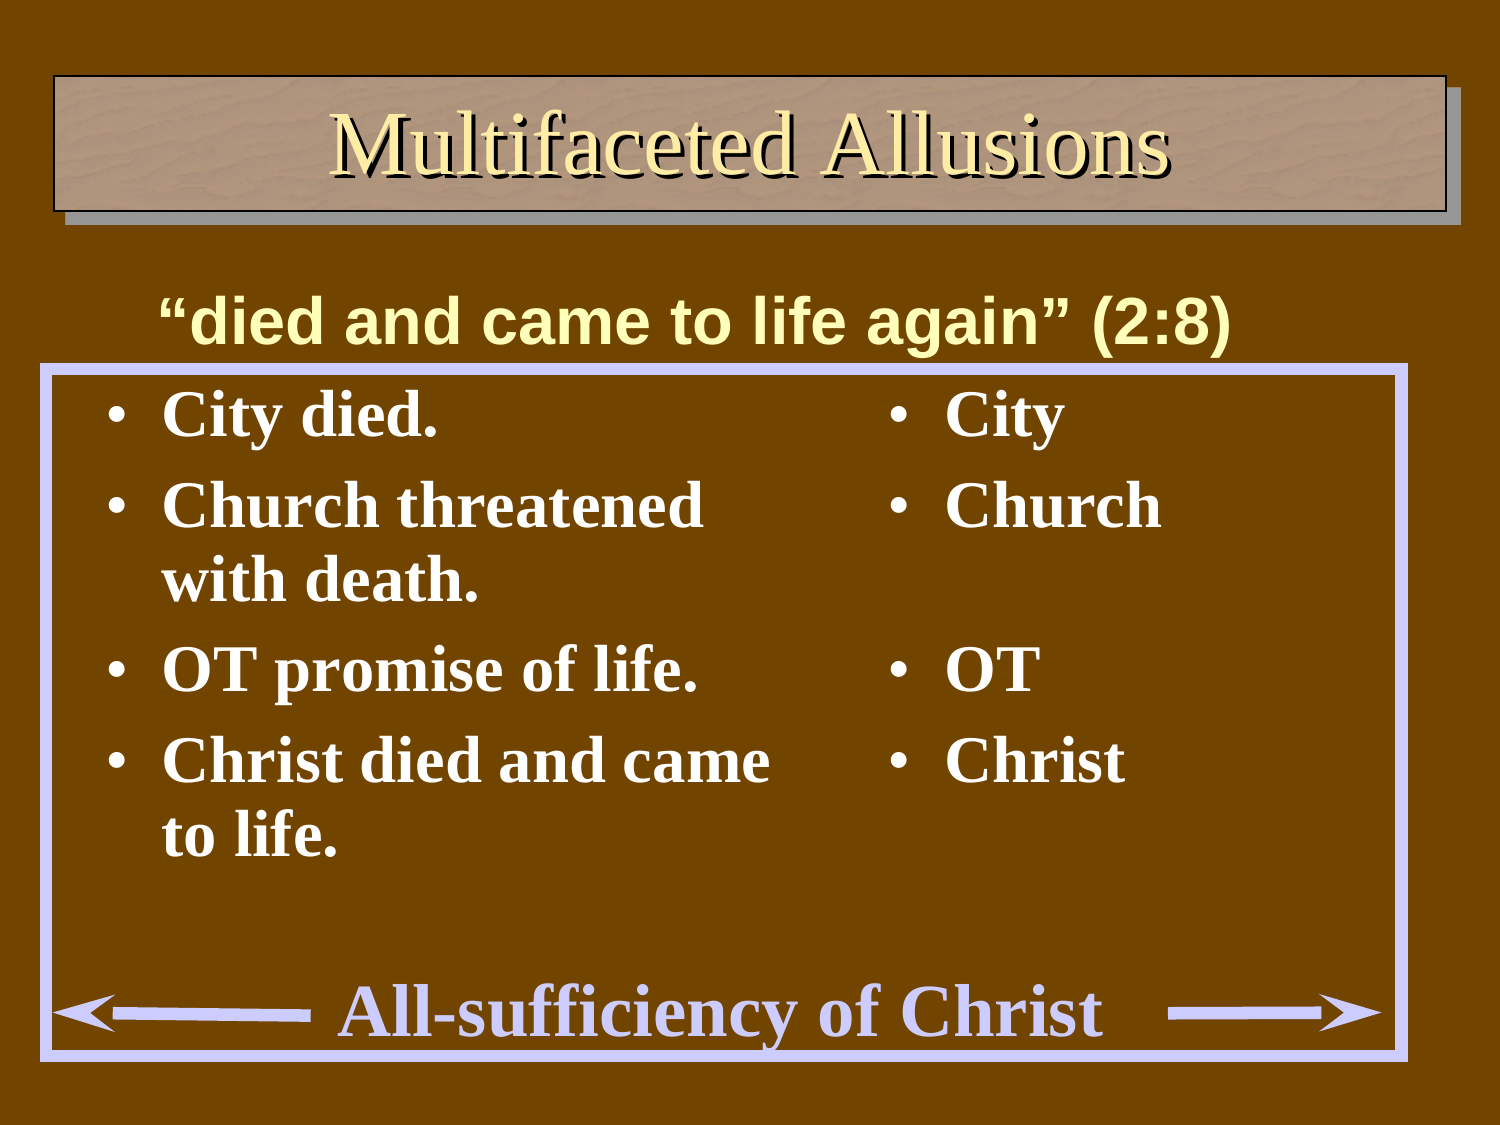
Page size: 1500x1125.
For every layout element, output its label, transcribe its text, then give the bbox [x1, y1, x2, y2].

text_box All-sufficiency of Christ [322, 962, 1181, 1061]
list City died. Church threatened with death. OT promise of life. Christ died and came to life. [90, 375, 813, 995]
text_box “died and came to life again” (2:8) [140, 276, 1322, 363]
title Multifaceted Allusions [65, 85, 1435, 203]
picture [55, 77, 1445, 210]
list City Church OT Christ [872, 375, 1350, 995]
